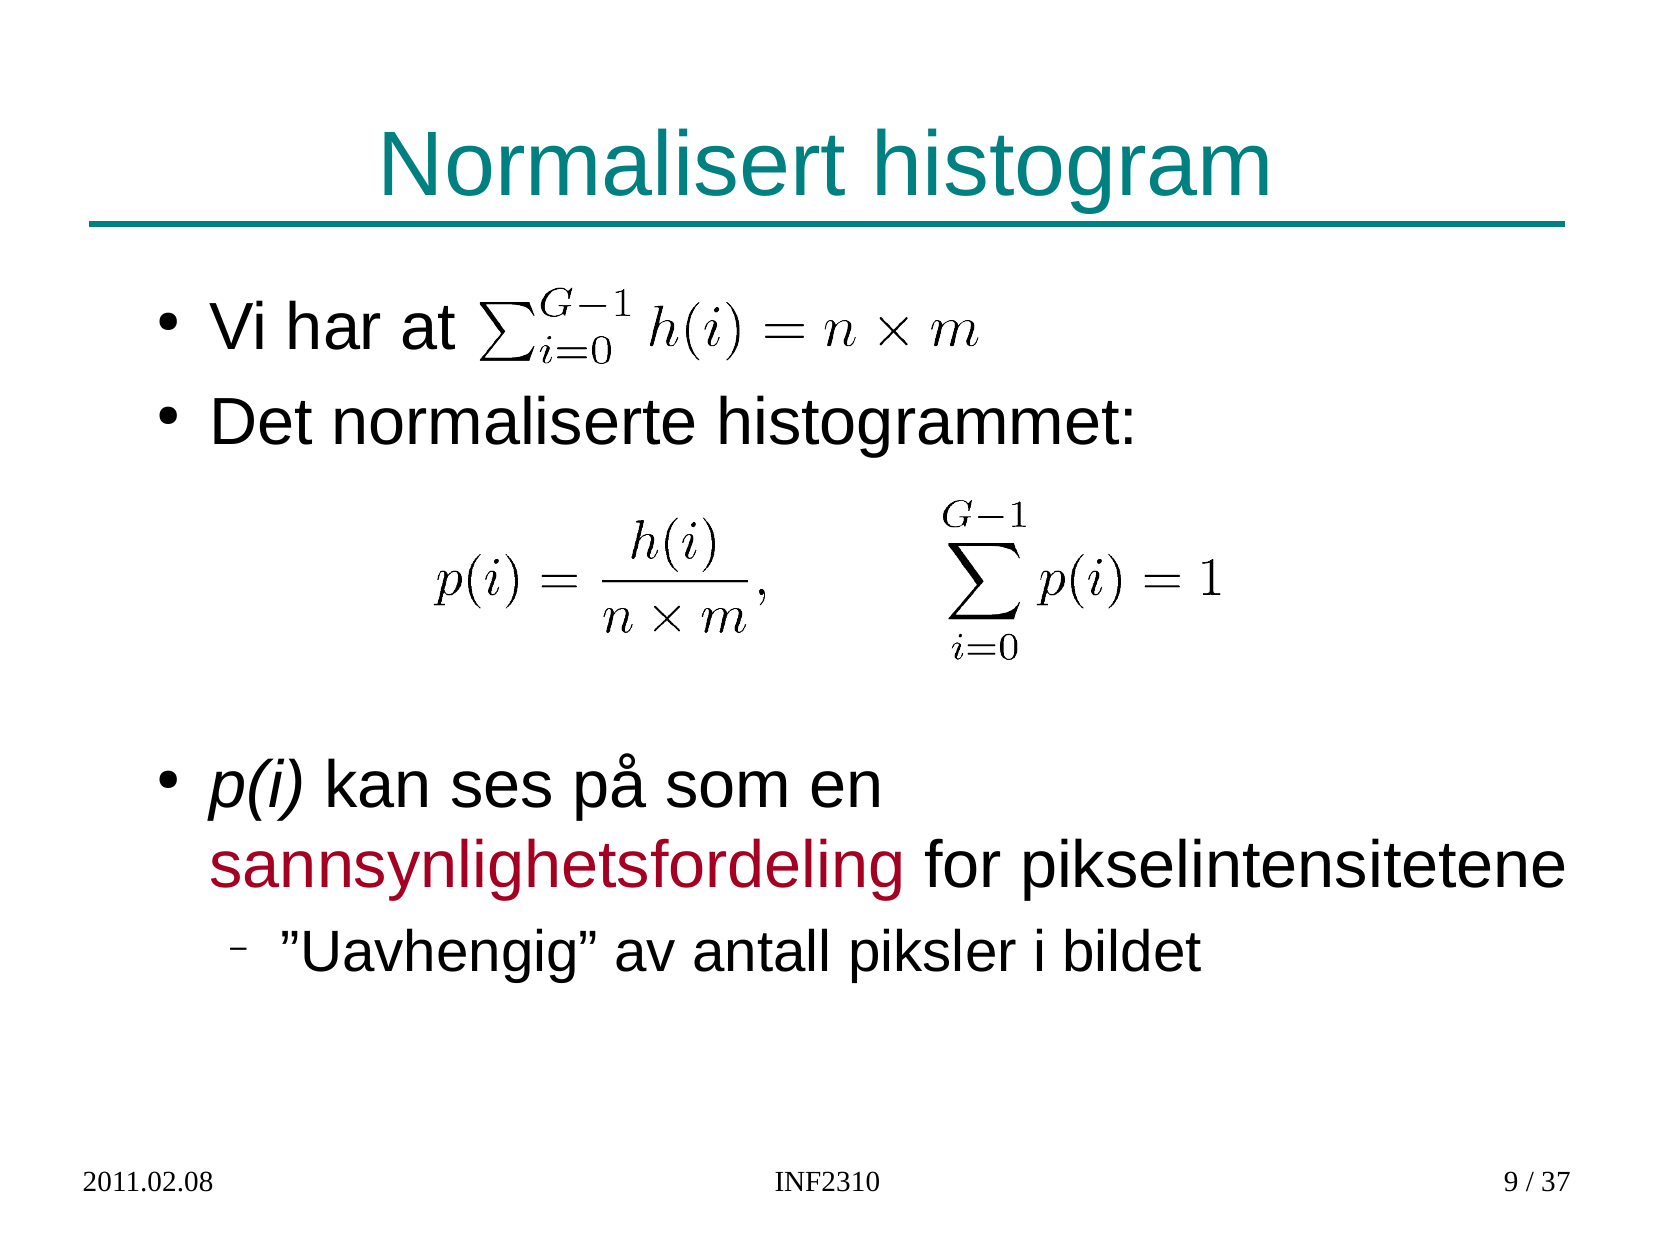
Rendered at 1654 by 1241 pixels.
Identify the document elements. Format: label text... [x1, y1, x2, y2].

picture [426, 493, 1228, 662]
list Vi har at Det normaliserte histogrammet: p(i) kan ses på som en sannsynlighetsfordeling for pikselintensitetene ”Uavhengig” av antall piksler i bildet [123, 275, 1595, 1147]
title Normalisert histogram [123, 68, 1530, 249]
picture [472, 283, 992, 371]
